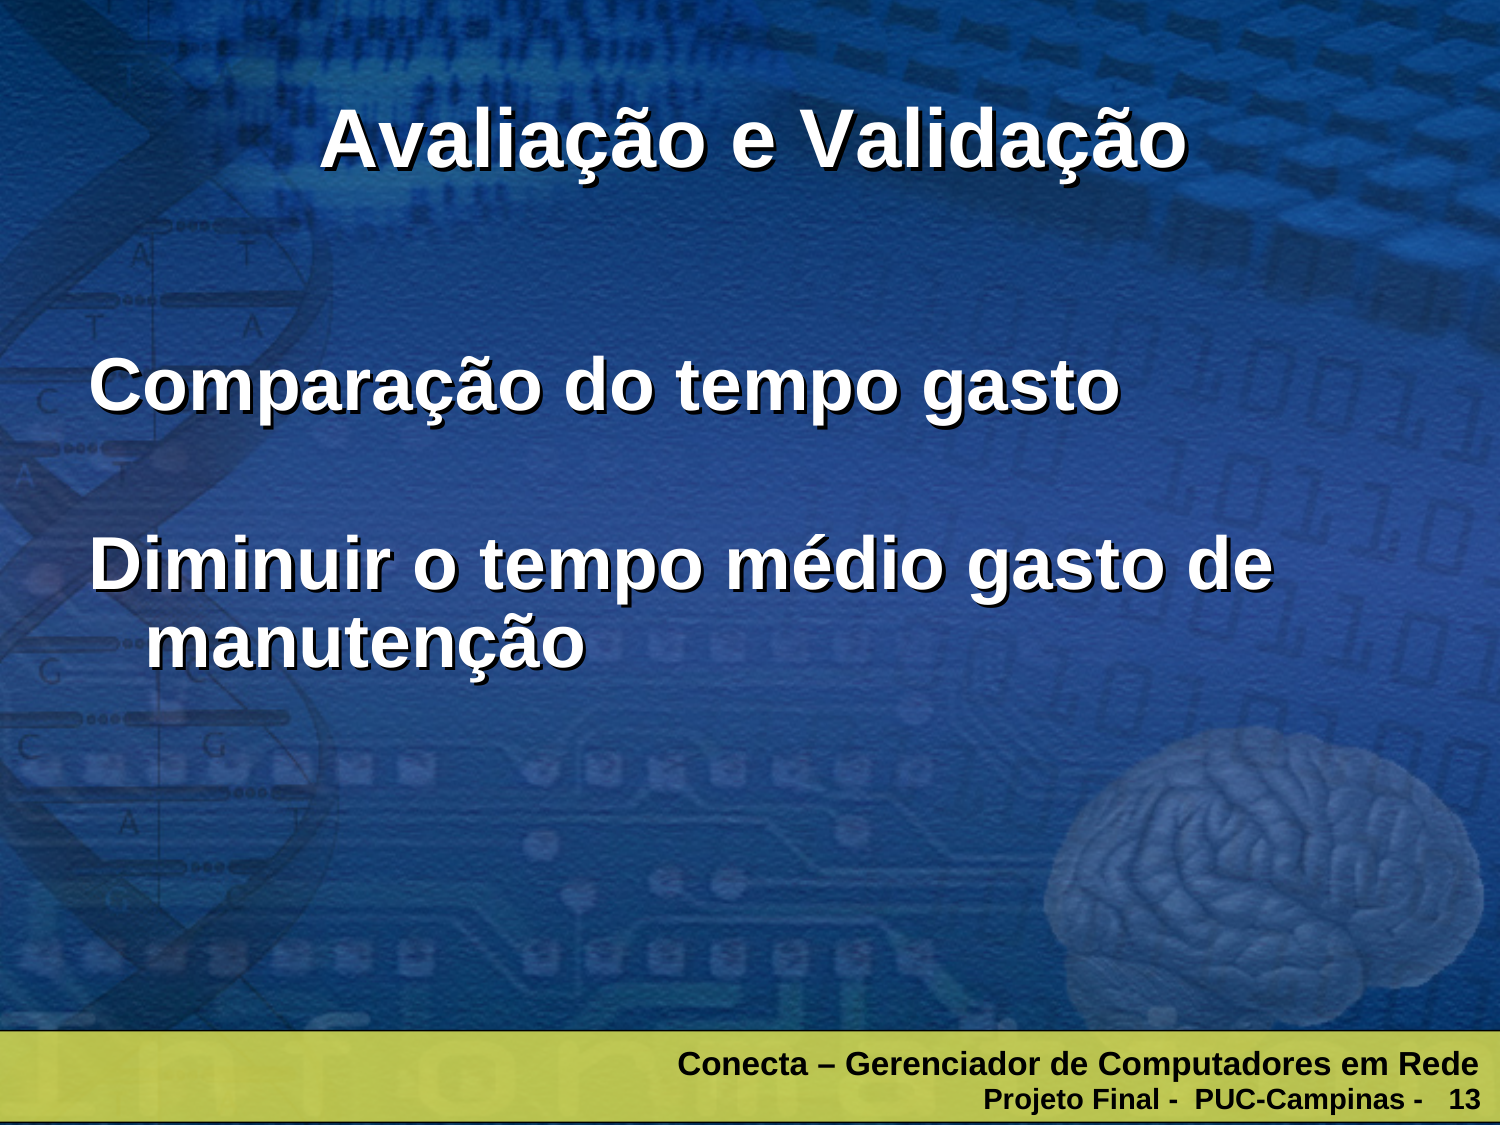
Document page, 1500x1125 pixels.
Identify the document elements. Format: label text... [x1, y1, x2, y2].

list Comparação do tempo gasto Diminuir o tempo médio gasto de manutenção [88, 348, 1500, 690]
picture [0, 0, 1500, 1029]
title Avaliação e Validação [318, 82, 1205, 201]
